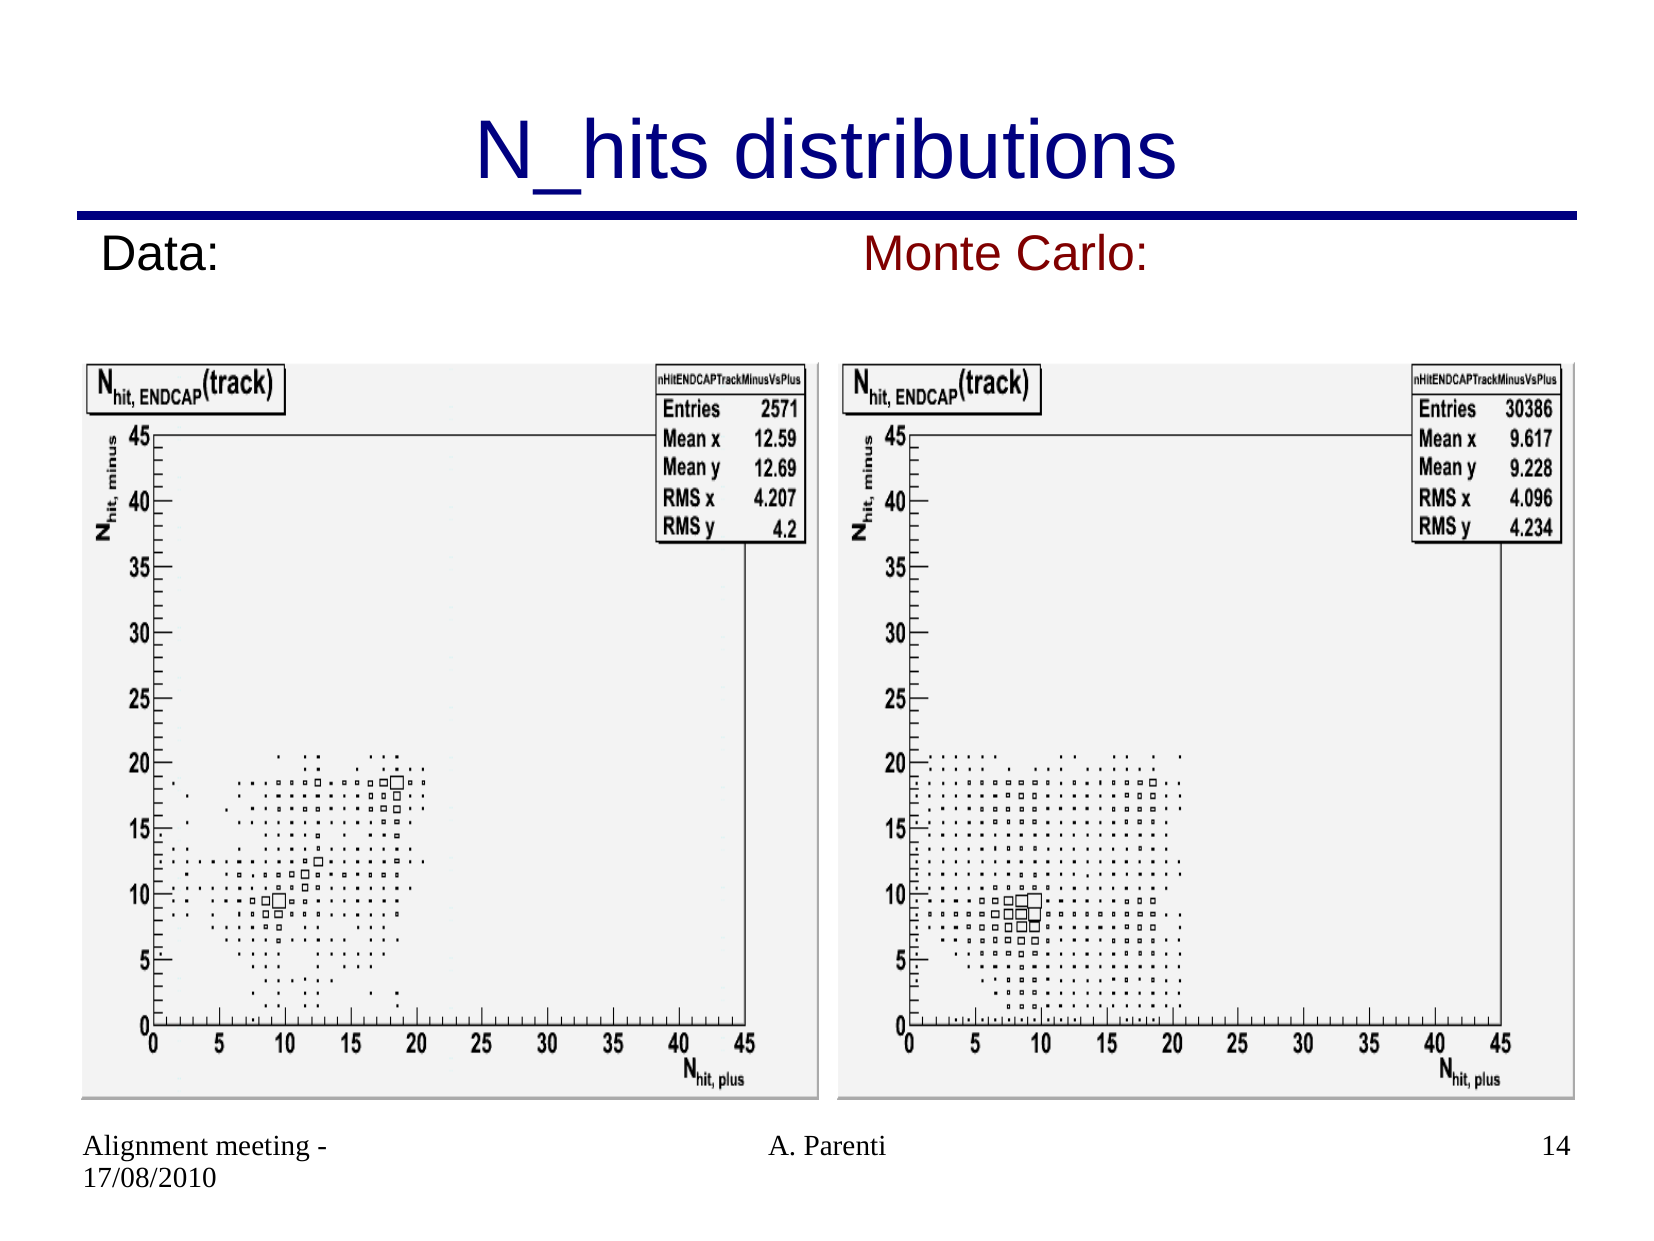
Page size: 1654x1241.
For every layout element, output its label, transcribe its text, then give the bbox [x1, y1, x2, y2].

picture [80, 361, 819, 1100]
picture [836, 361, 1575, 1100]
title N_hits distributions [82, 75, 1571, 226]
list Data: [82, 225, 809, 361]
list Data: [82, 1100, 809, 1109]
list Monte Carlo: [845, 225, 1572, 1094]
